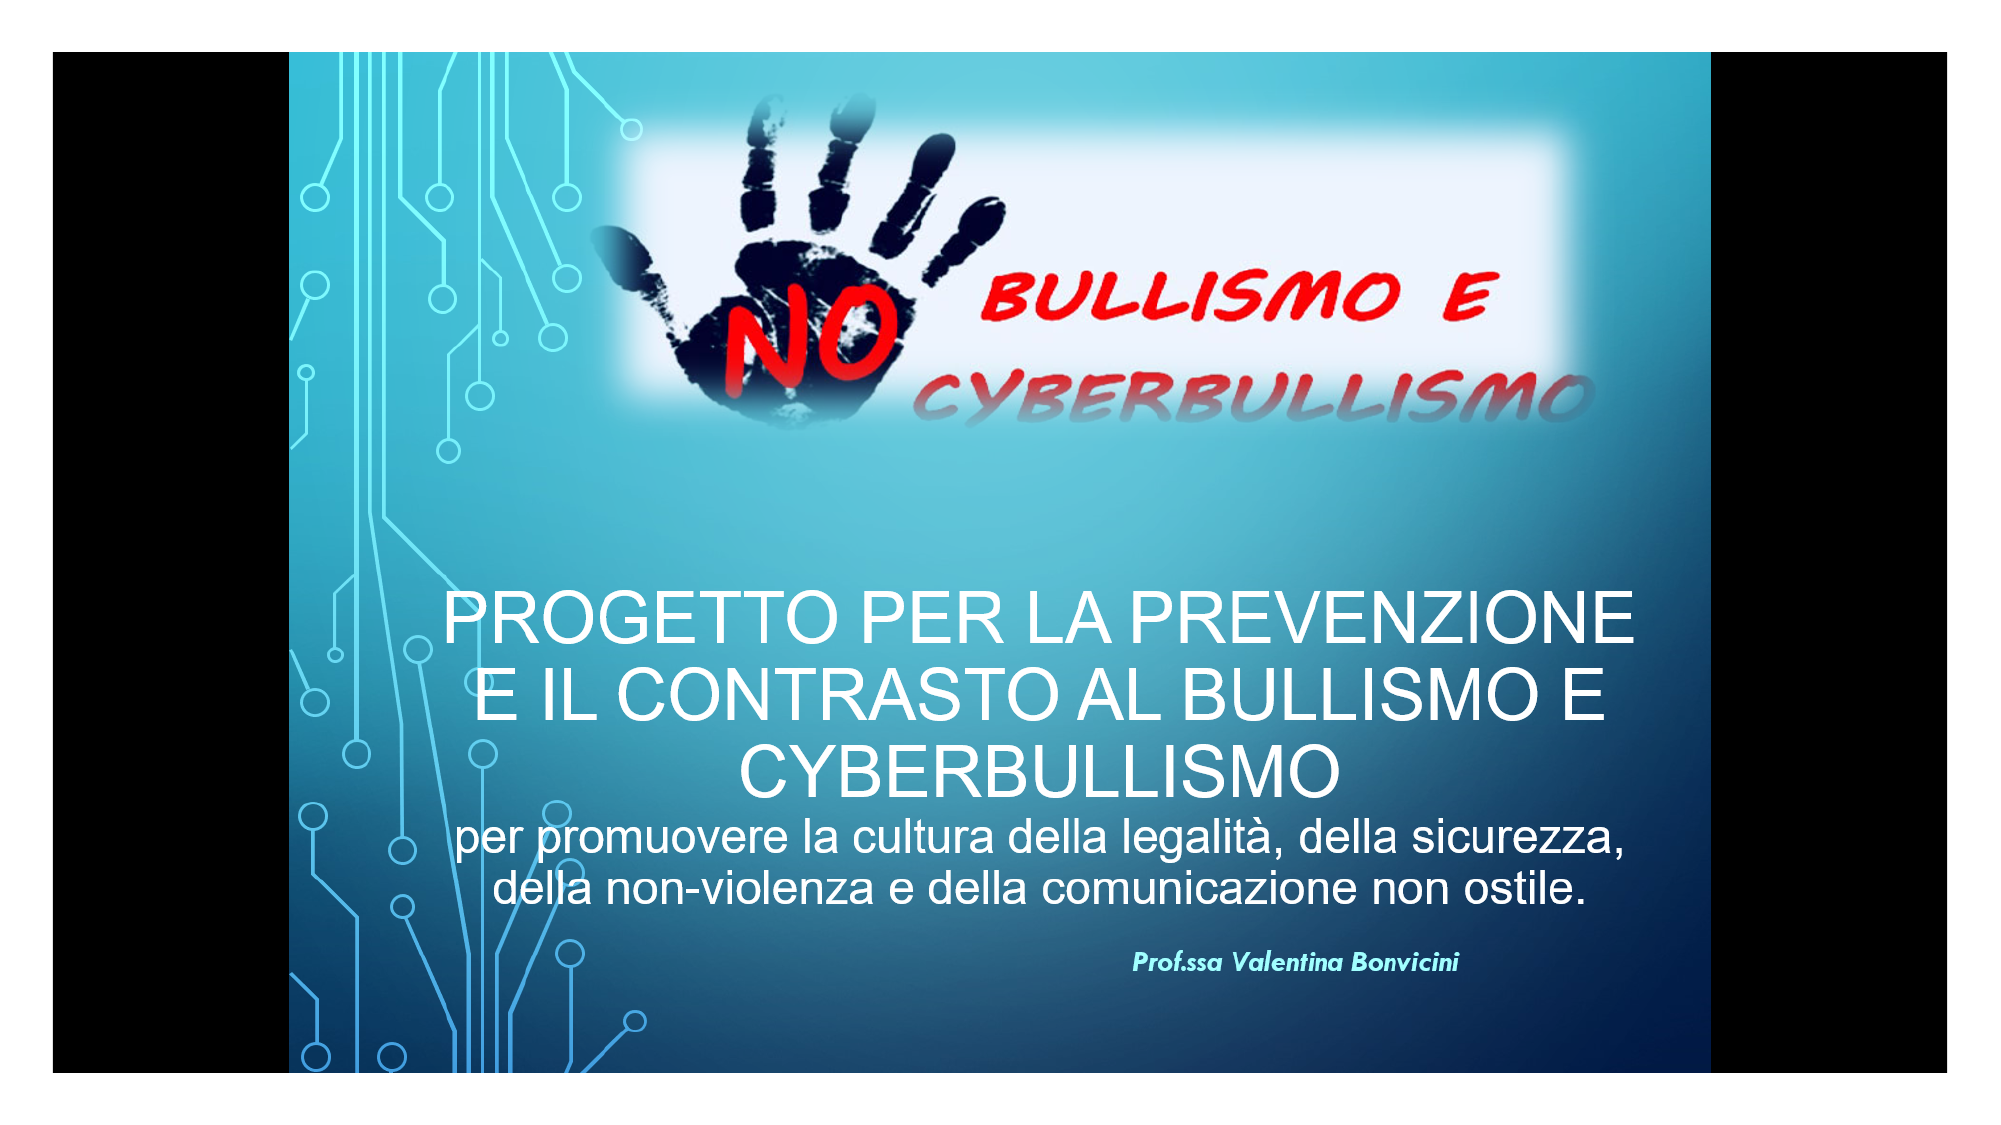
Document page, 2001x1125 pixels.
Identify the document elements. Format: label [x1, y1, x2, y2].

picture [52, 52, 1948, 1073]
